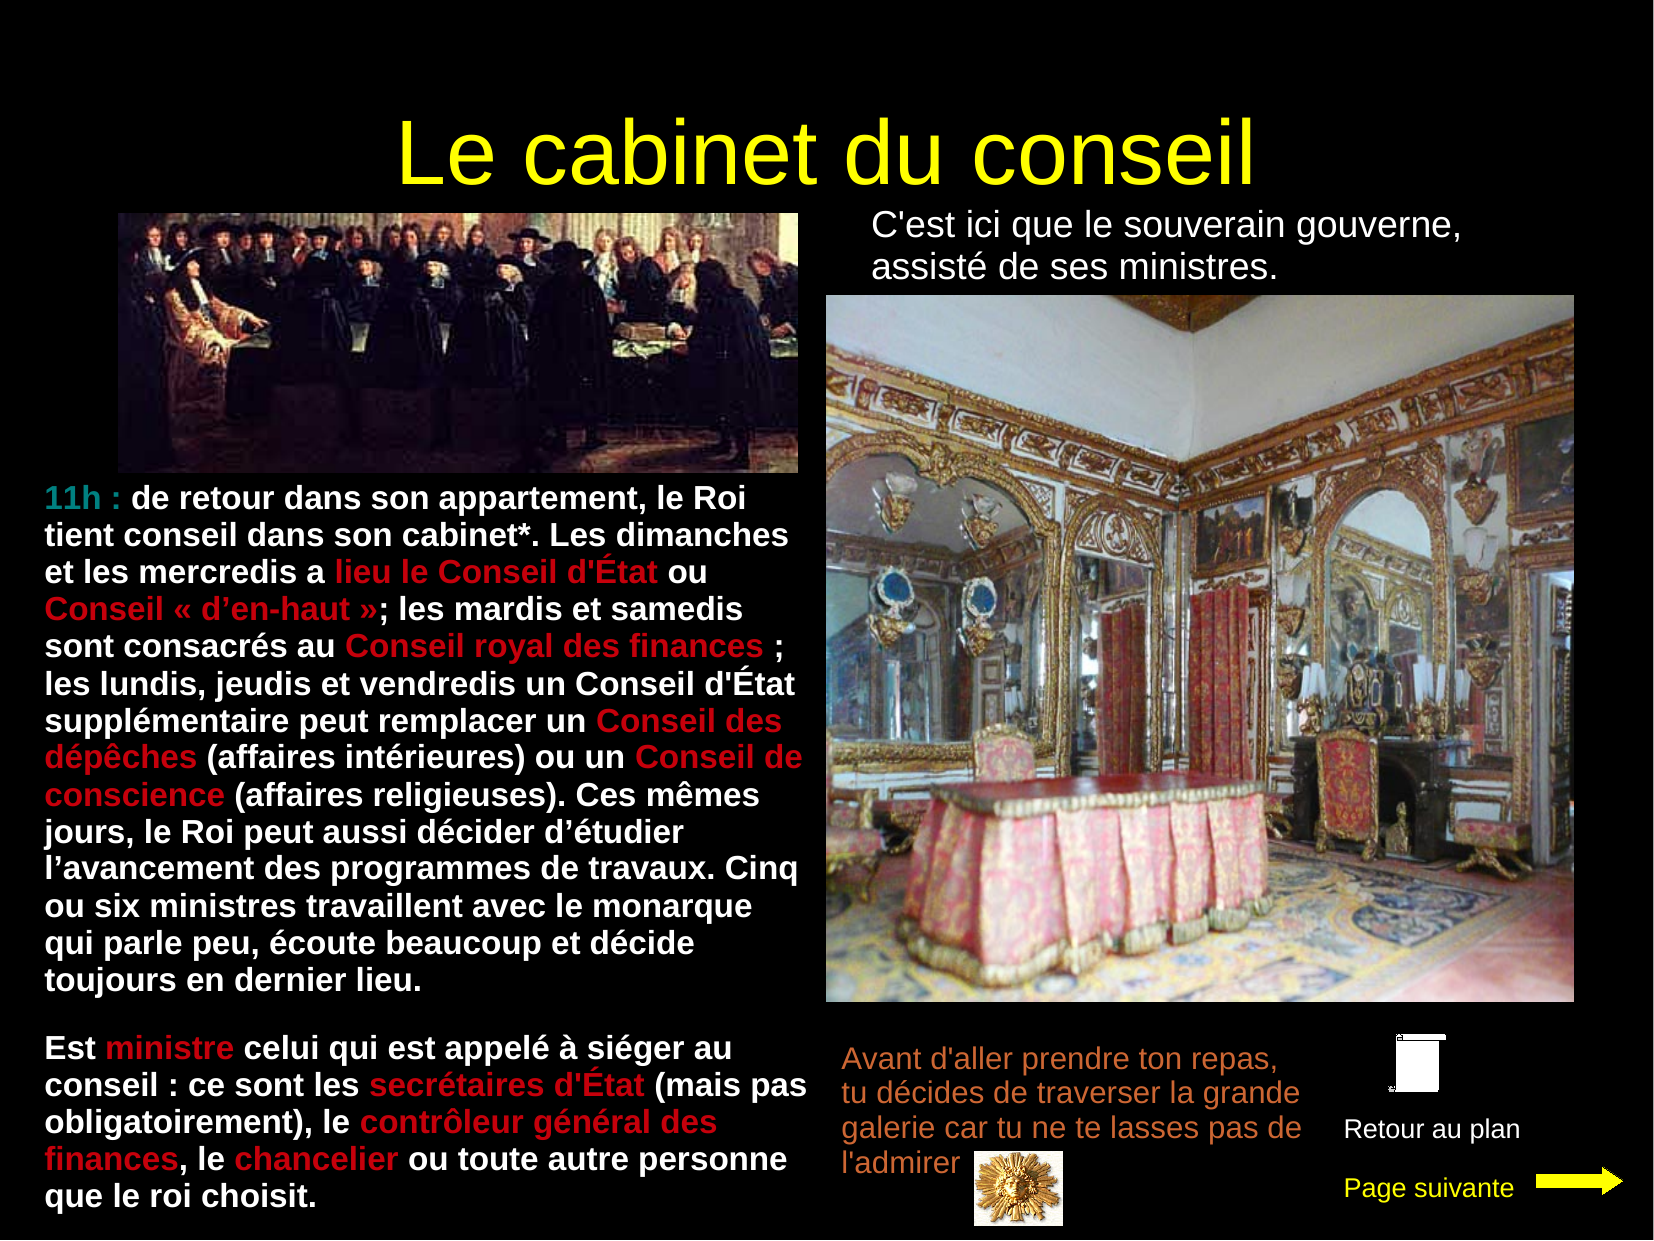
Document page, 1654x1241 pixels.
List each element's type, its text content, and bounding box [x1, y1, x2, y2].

text_box [1535, 1165, 1625, 1196]
text_box Page suivante [1328, 1165, 1536, 1211]
text_box 11h : de retour dans son appartement, le Roi tient conseil dans son cabinet*. Les dimanches et les mercredis a lieu le Conseil d'État ou Conseil « d’en-haut »; les mardis et samedis sont consacrés au Conseil royal des finances ; les lundis, jeudis et vendredis un Conseil d'État supplémentaire peut remplacer un Conseil des dépêches (affaires intérieures) ou un Conseil de conscience (affaires religieuses). Ces mêmes jours, le Roi peut aussi décider d’étudier l’avancement des programmes de travaux. Cinq ou six ministres travaillent avec le monarque qui parle peu, écoute beaucoup et décide toujours en dernier lieu. [29, 472, 827, 1021]
text_box Retour au plan [1329, 1106, 1625, 1152]
picture [118, 213, 798, 472]
text_box [1387, 1033, 1447, 1093]
text_box Avant d'aller prendre ton repas, tu décides de traverser la grande galerie car tu ne te lasses pas de l'admirer [827, 1033, 1329, 1188]
picture [826, 295, 1574, 1002]
title Le cabinet du conseil [82, 49, 1571, 257]
text_box C'est ici que le souverain gouverne, assisté de ses ministres. [856, 196, 1536, 295]
text_box Est ministre celui qui est appelé à siéger au conseil : ce sont les secrétaires d'État (mais pas obligatoirement), le contrôleur général des finances, le chancelier ou toute autre personne que le roi choisit. [29, 1021, 827, 1241]
picture [974, 1151, 1063, 1226]
